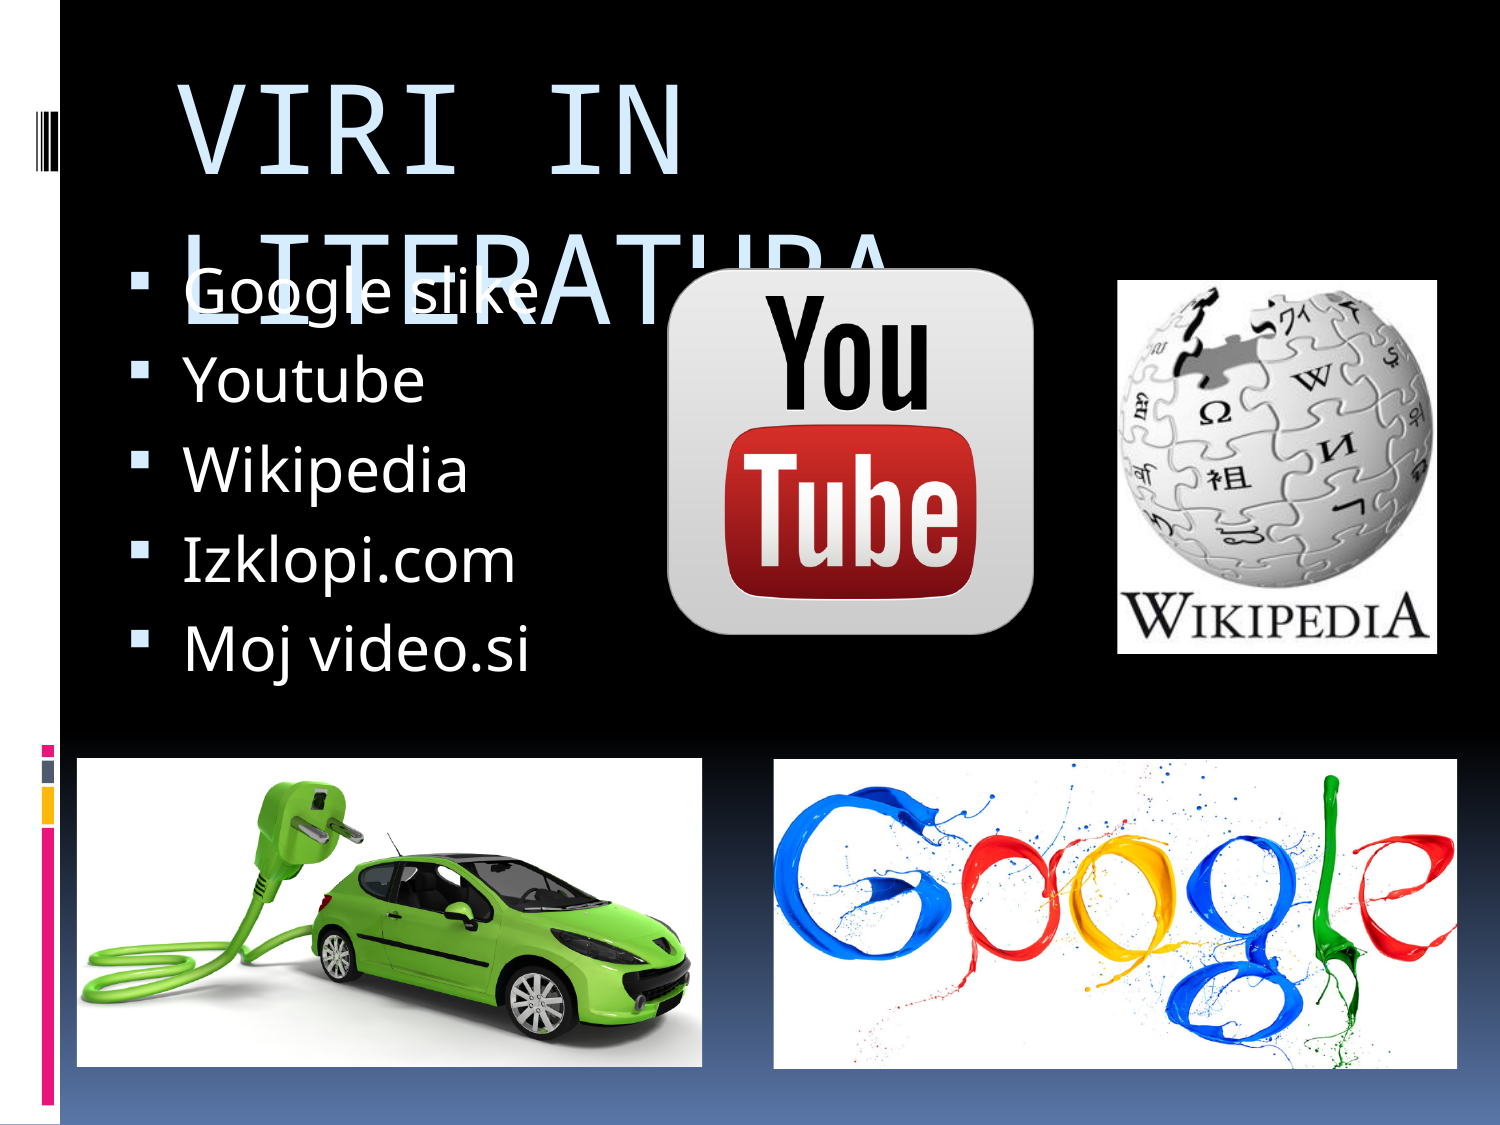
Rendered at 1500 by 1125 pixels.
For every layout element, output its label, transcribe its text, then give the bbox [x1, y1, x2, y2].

title VIRI IN LITERATURA [159, 42, 1435, 193]
picture [76, 758, 703, 1067]
list Google slike Youtube Wikipedia Izklopi.com Moj video.si [100, 243, 1447, 1083]
picture [667, 268, 1034, 635]
picture [1117, 280, 1438, 654]
picture [773, 759, 1458, 1069]
